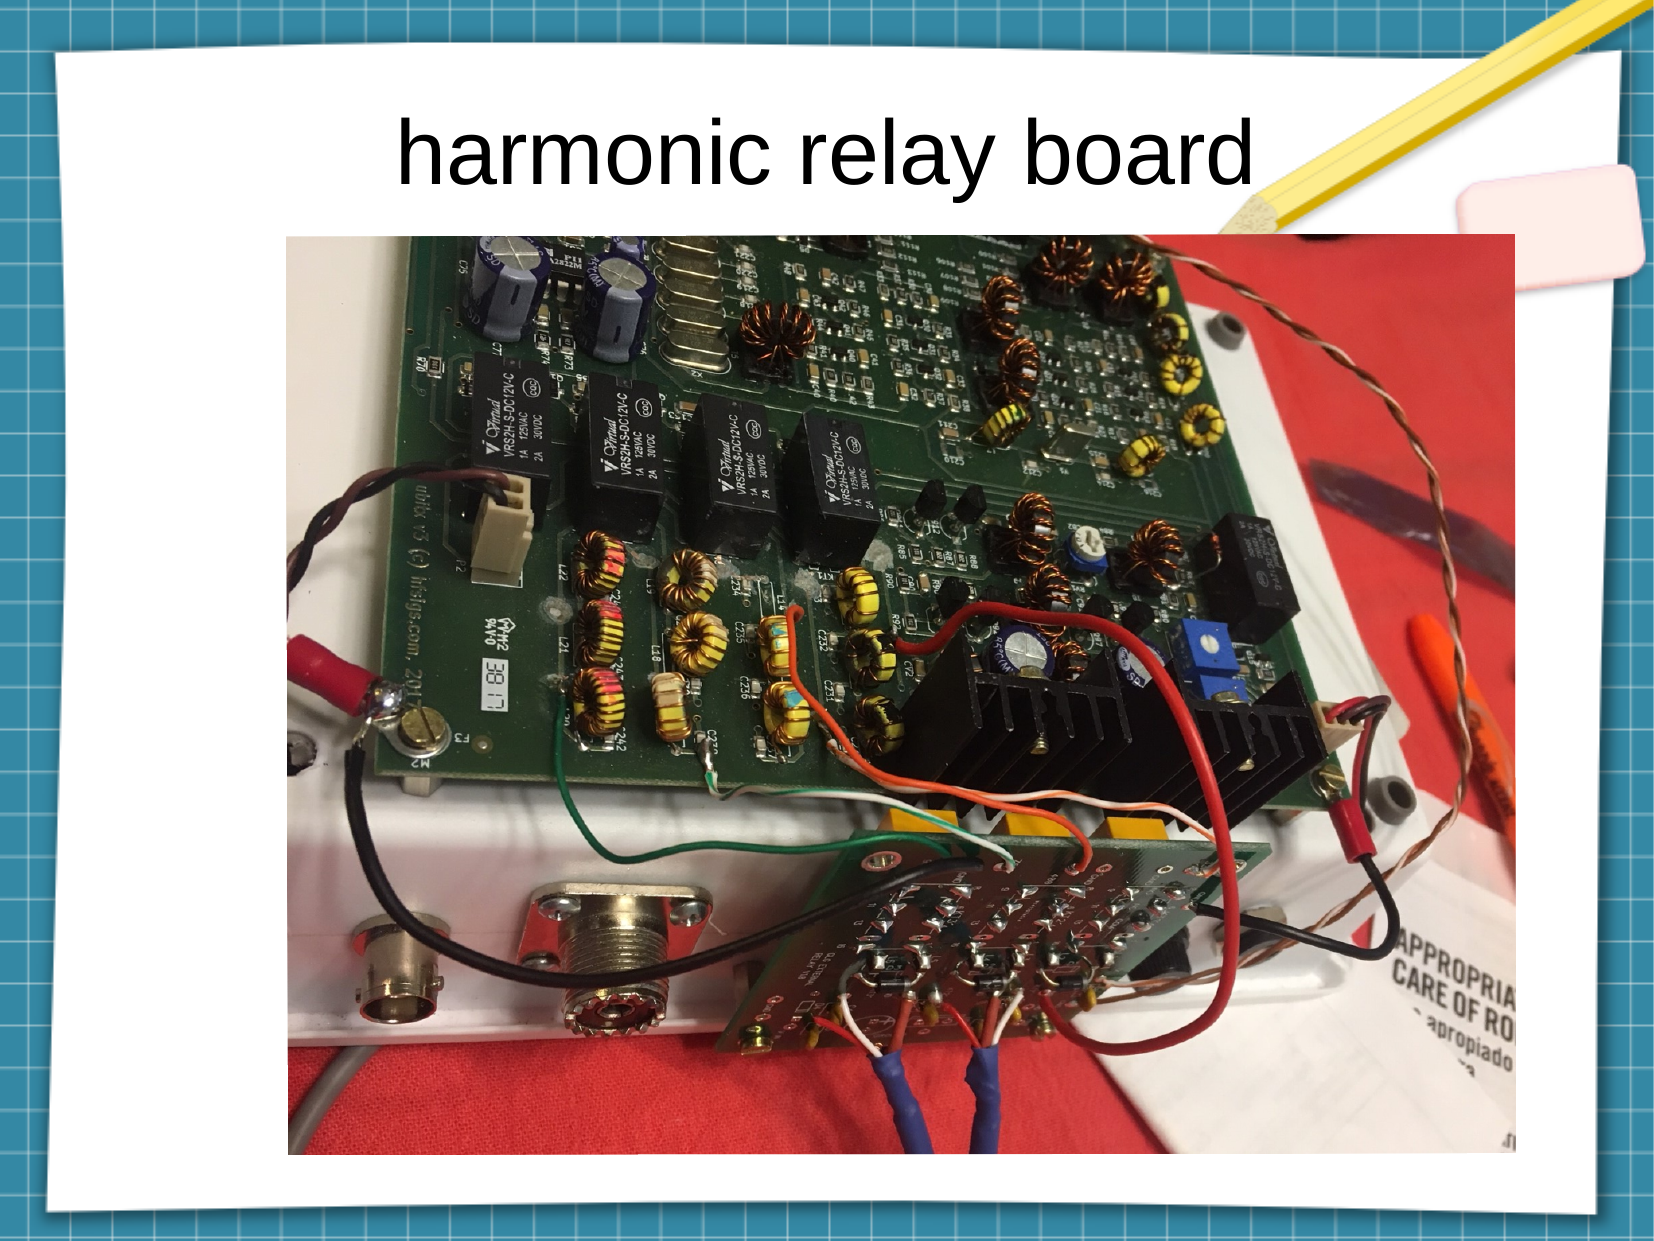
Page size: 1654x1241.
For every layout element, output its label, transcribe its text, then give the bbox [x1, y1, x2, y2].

title harmonic relay board [82, 49, 1571, 257]
picture [0, 0, 1654, 1241]
